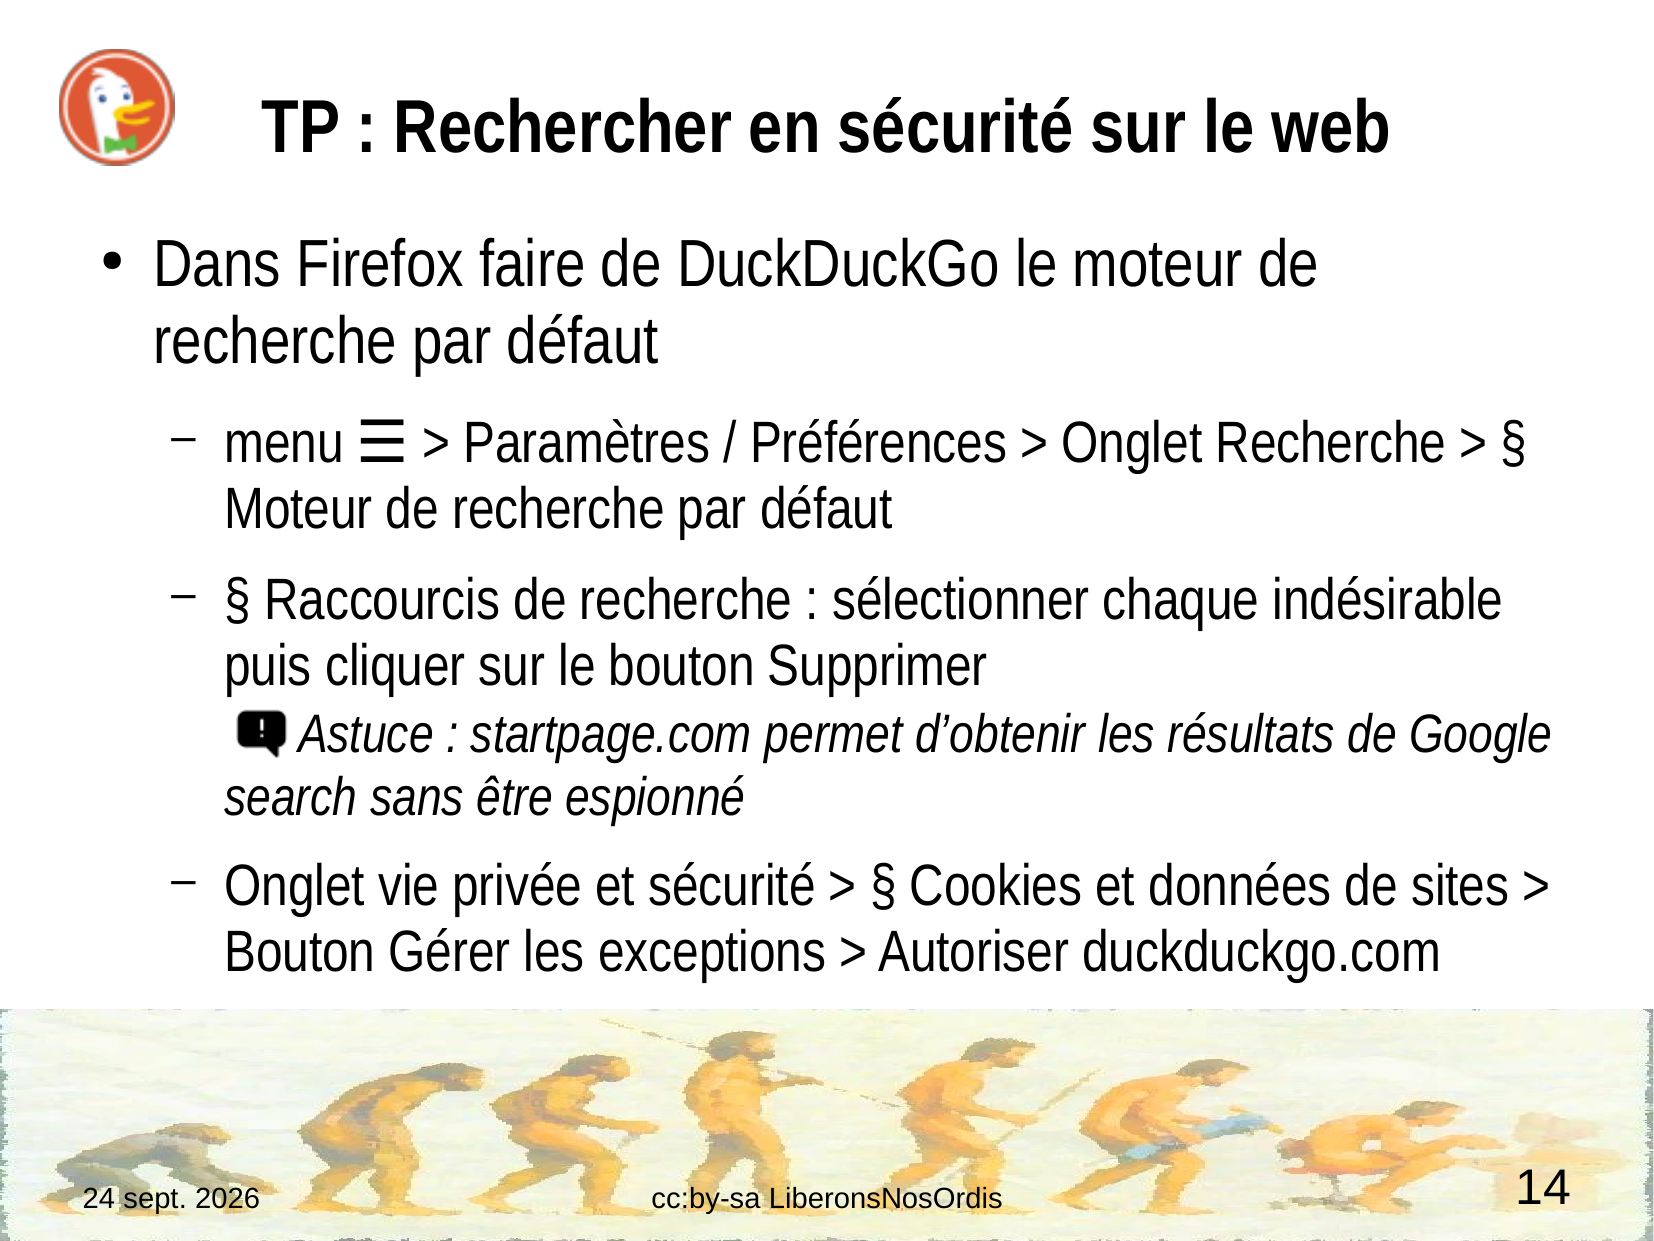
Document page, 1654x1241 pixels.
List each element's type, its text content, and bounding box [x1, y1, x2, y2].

list Dans Firefox faire de DuckDuckGo le moteur de recherche par défaut menu ☰ > Paramètres / Préférences > Onglet Recherche > § Moteur de recherche par défaut § Raccourcis de recherche : sélectionner chaque indésirable puis cliquer sur le bouton Supprimer Astuce : startpage.com permet d’obtenir les résultats de Google search sans être espionné Onglet vie privée et sécurité > § Cookies et données de sites > Bouton Gérer les exceptions > Autoriser duckduckgo.com [82, 224, 1571, 1010]
title TP : Rechercher en sécurité sur le web [82, 49, 1571, 201]
picture [0, 1009, 1654, 1241]
picture [224, 704, 300, 780]
picture [59, 49, 175, 166]
